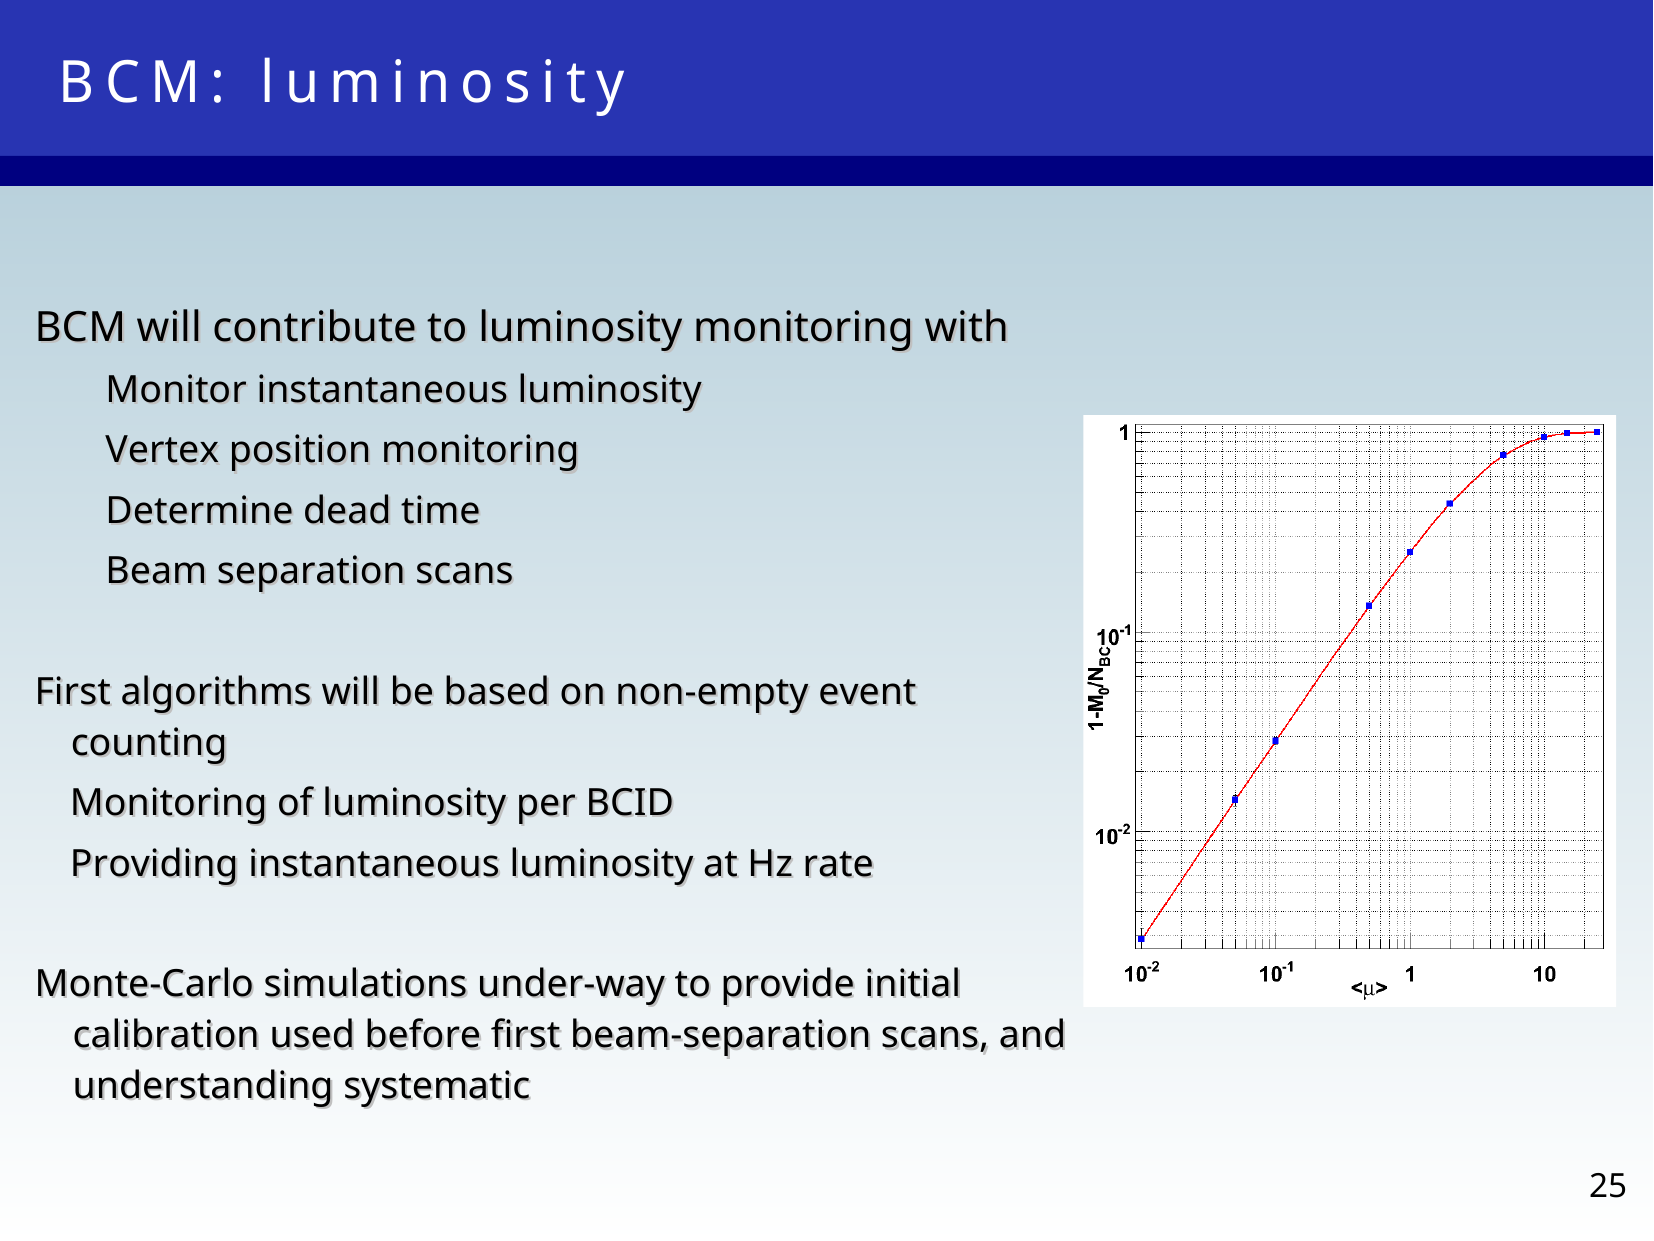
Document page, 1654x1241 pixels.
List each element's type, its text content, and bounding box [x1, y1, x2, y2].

picture [1083, 415, 1617, 1007]
subtitle BCM will contribute to luminosity monitoring with Monitor instantaneous luminosity Vertex position monitoring Determine dead time Beam separation scans First algorithms will be based on non-empty event counting Monitoring of luminosity per BCID Providing instantaneous luminosity at Hz rate Monte-Carlo simulations under-way to provide initial calibration used before first beam-separation scans, and understanding systematic [34, 195, 1071, 1211]
title BCM: luminosity [58, 5, 1613, 155]
